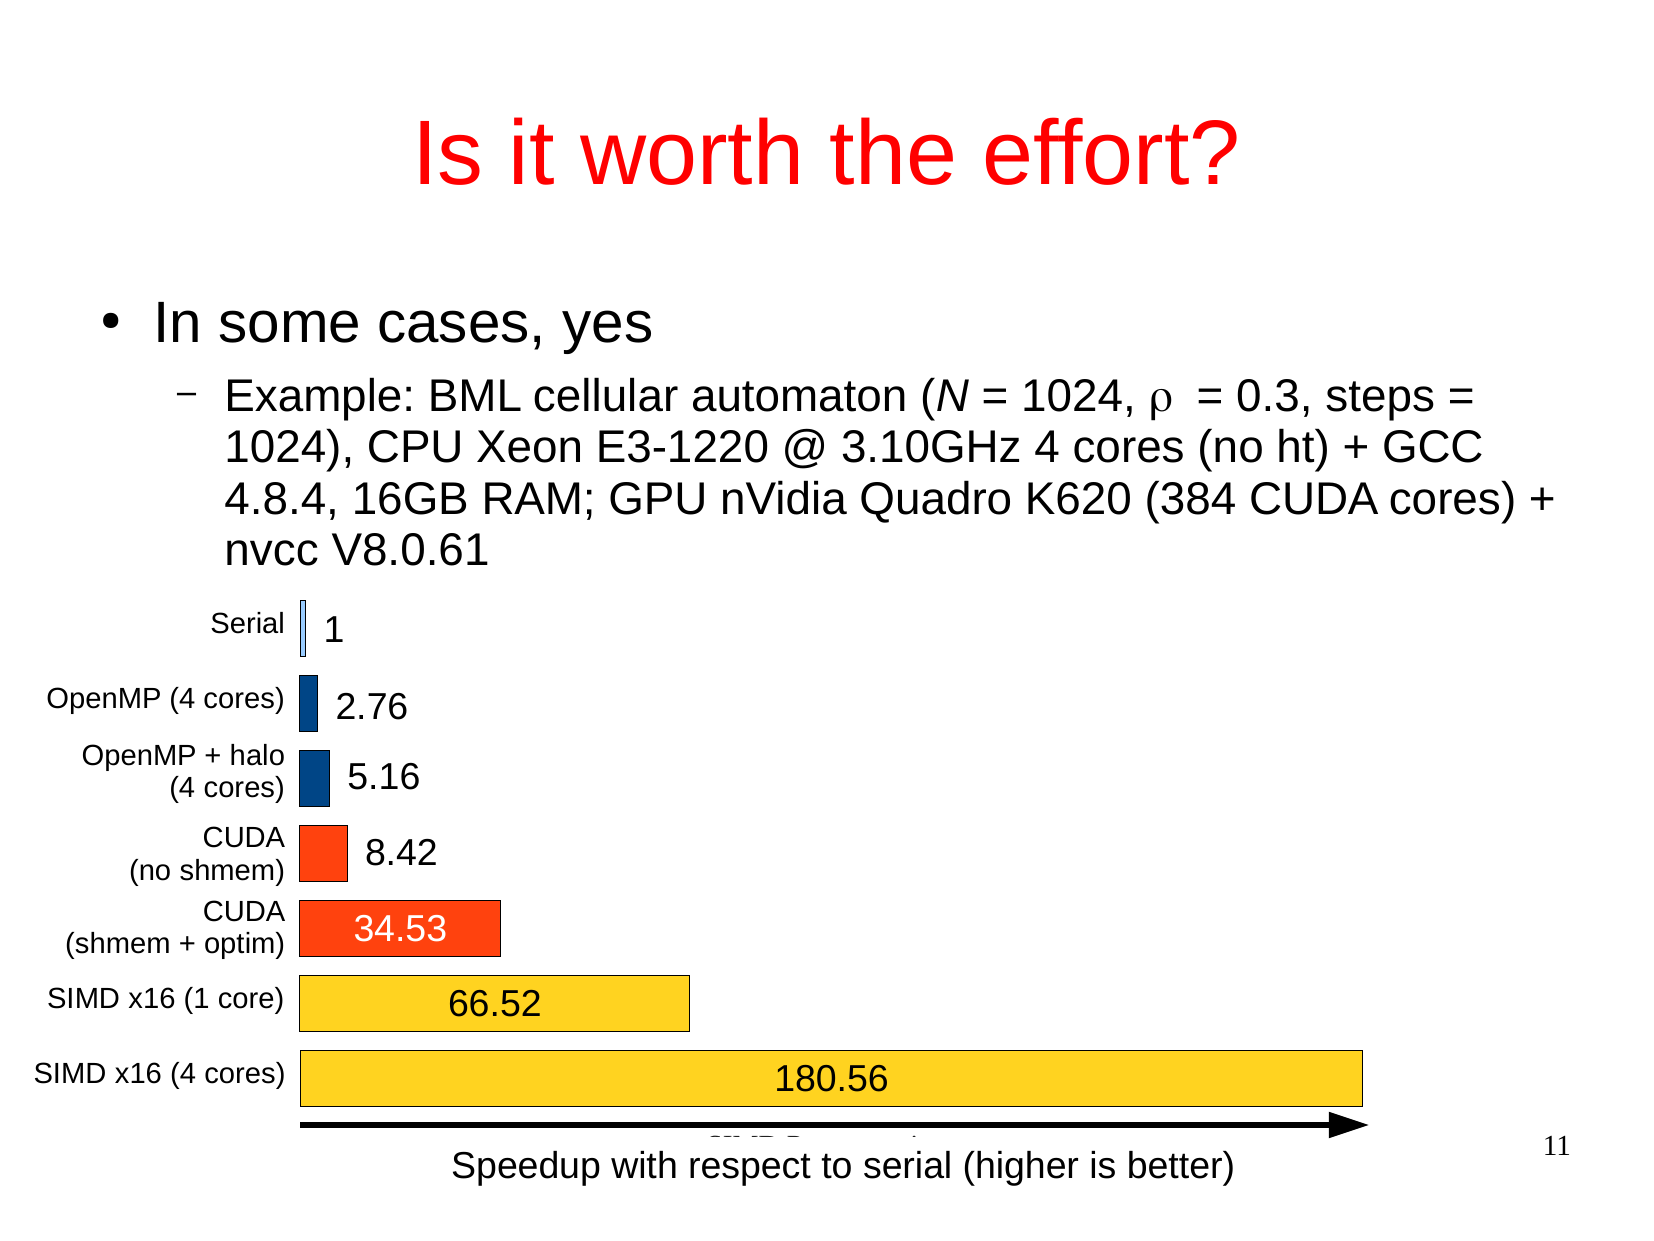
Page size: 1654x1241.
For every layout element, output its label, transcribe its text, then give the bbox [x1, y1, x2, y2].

text_box 66.52 [299, 975, 690, 1032]
text_box 34.53 [301, 900, 501, 957]
text_box CUDA (shmem + optim) [50, 887, 301, 968]
text_box OpenMP (4 cores) [31, 675, 301, 723]
text_box Serial [195, 600, 301, 648]
text_box Speedup with respect to serial (higher is better) [436, 1136, 1251, 1194]
text_box [299, 675, 318, 732]
text_box 1 [308, 601, 360, 658]
text_box 5.16 [332, 748, 436, 806]
text_box SIMD x16 (4 cores) [18, 1050, 302, 1098]
text_box OpenMP + halo (4 cores) [66, 731, 301, 812]
text_box CUDA (no shmem) [114, 813, 301, 887]
text_box [300, 600, 306, 657]
text_box 8.42 [350, 824, 453, 882]
text_box 2.76 [320, 677, 424, 735]
text_box SIMD x16 (1 core) [32, 975, 301, 1023]
text_box 180.56 [300, 1050, 1363, 1107]
text_box [301, 750, 330, 807]
title Is it worth the effort? [82, 49, 1571, 257]
list In some cases, yes Example: BML cellular automaton (N = 1024, r = 0.3, steps = 1024), CPU Xeon E3-1220 @ 3.10GHz 4 cores (no ht) + GCC 4.8.4, 16GB RAM; GPU nVidia Quadro K620 (384 CUDA cores) + nvcc V8.0.61 [82, 290, 1571, 1109]
text_box [301, 825, 348, 882]
